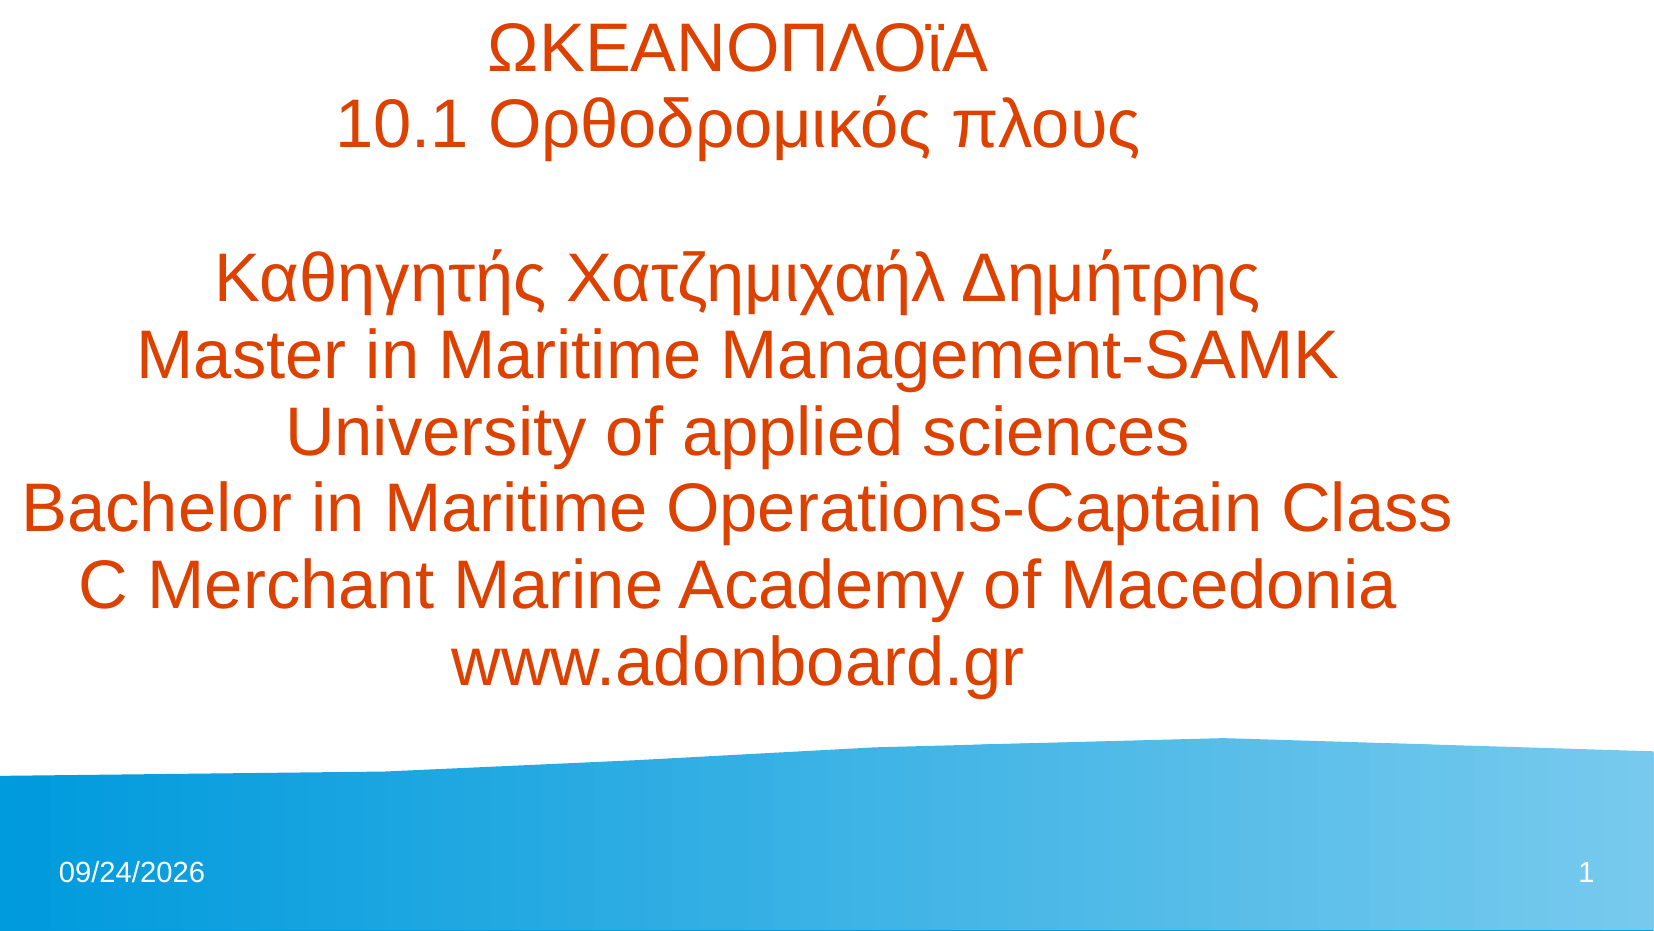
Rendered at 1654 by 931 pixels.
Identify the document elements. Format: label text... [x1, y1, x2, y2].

title ΩΚΕΑΝΟΠΛΟϊΑ 10.1 Ορθοδρομικός πλους Καθηγητής Χατζημιχαήλ Δημήτρης Master in Maritime Management-SAMK University of applied sciences Bachelor in Maritime Operations-Captain Class C Merchant Marine Academy of Macedonia www.adonboard.gr [0, 8, 1477, 700]
